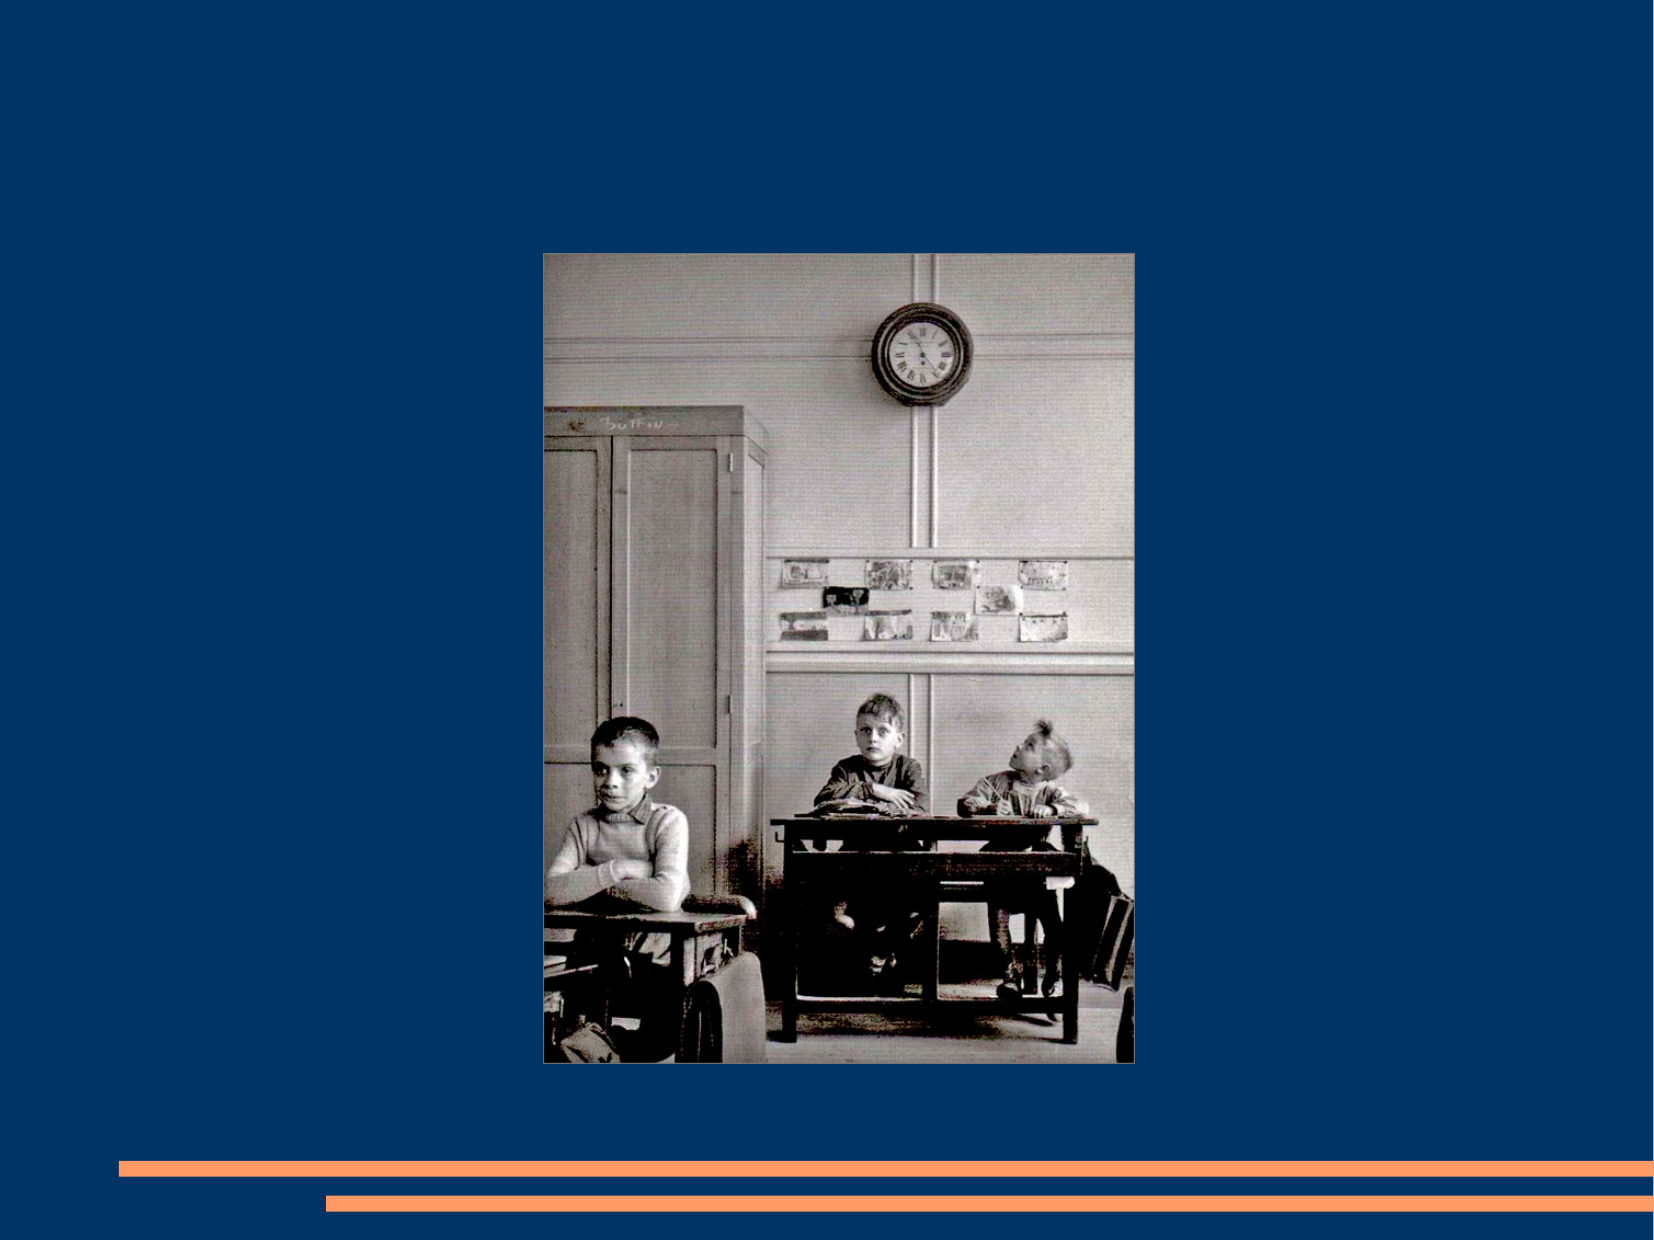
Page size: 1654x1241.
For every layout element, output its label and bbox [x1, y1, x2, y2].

picture [543, 253, 1135, 1064]
